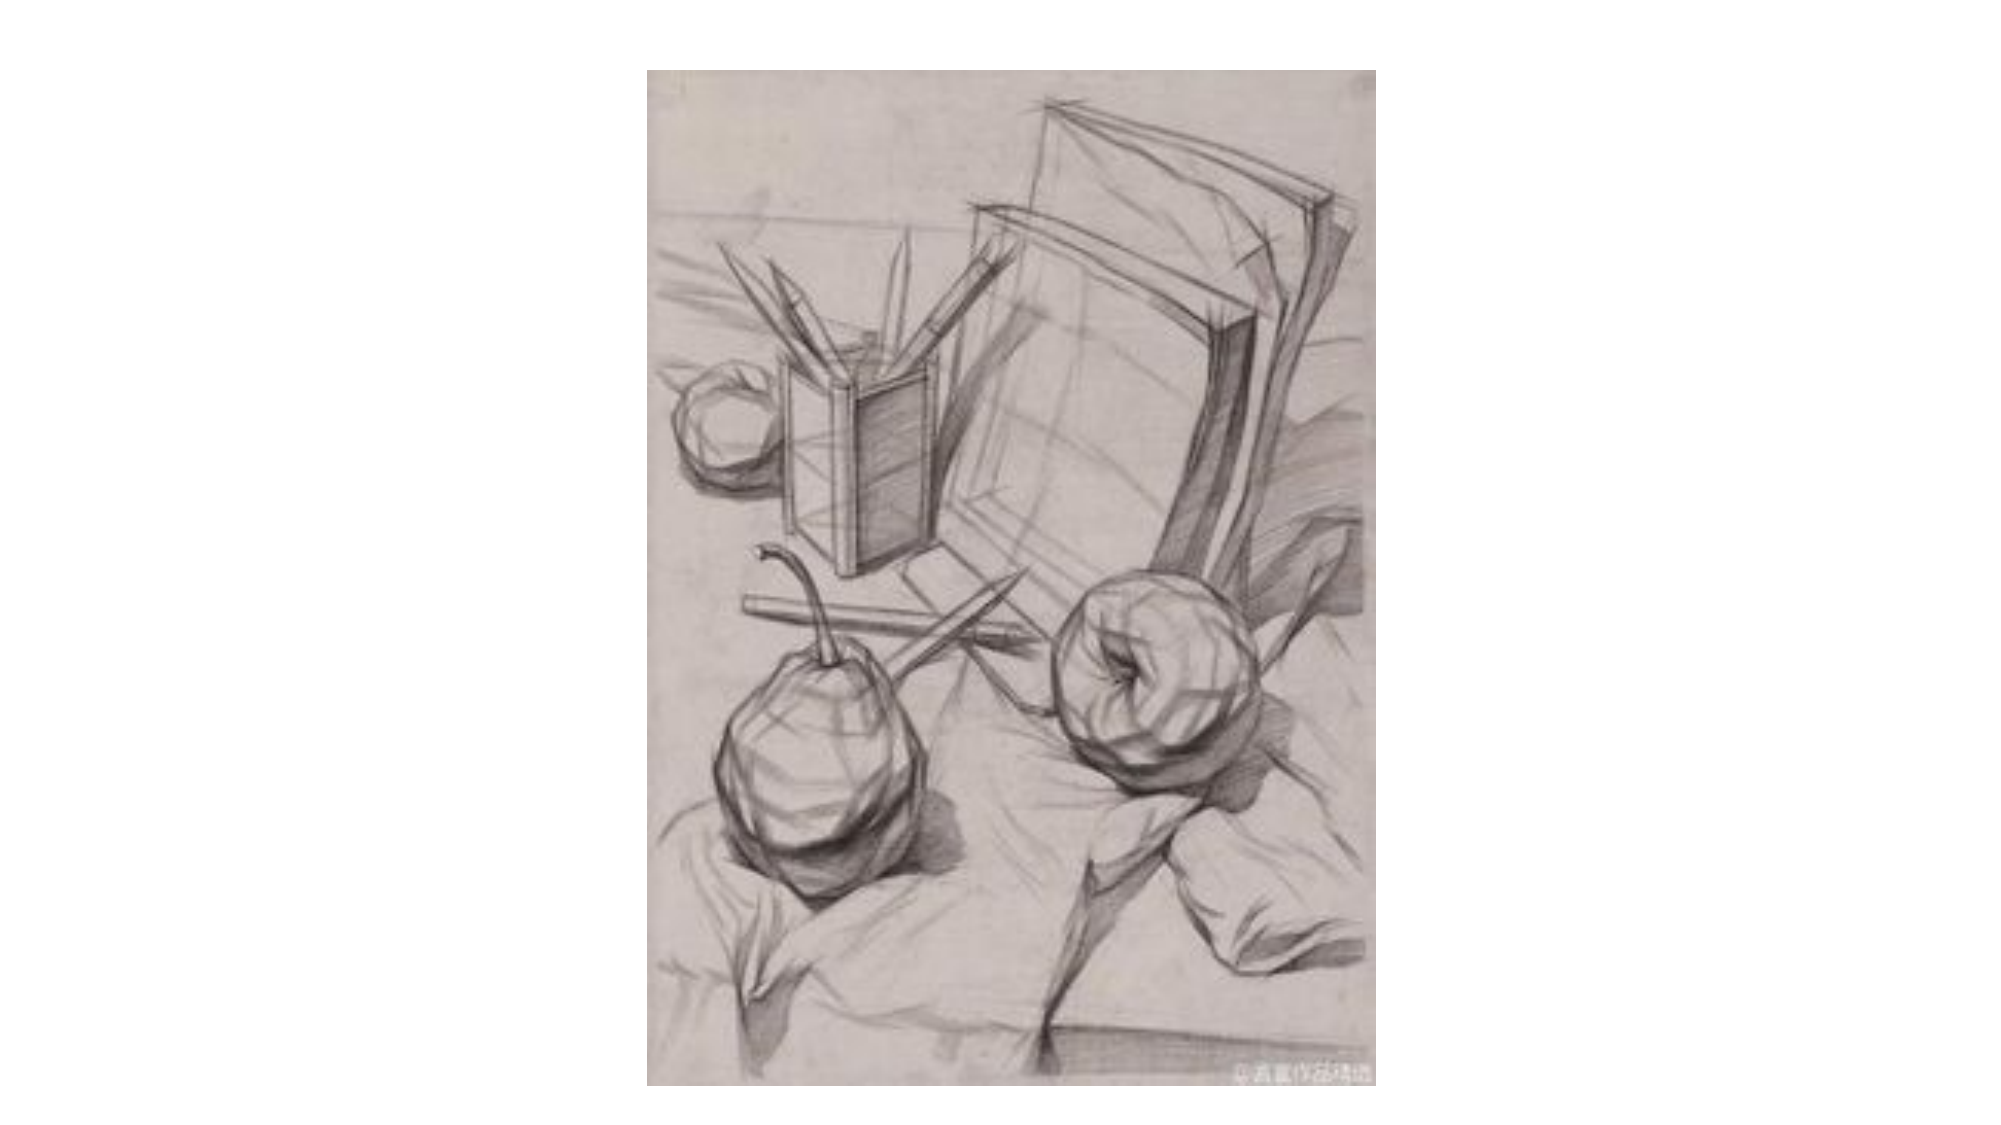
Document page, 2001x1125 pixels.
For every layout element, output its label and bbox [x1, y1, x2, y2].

picture [647, 70, 1376, 1086]
